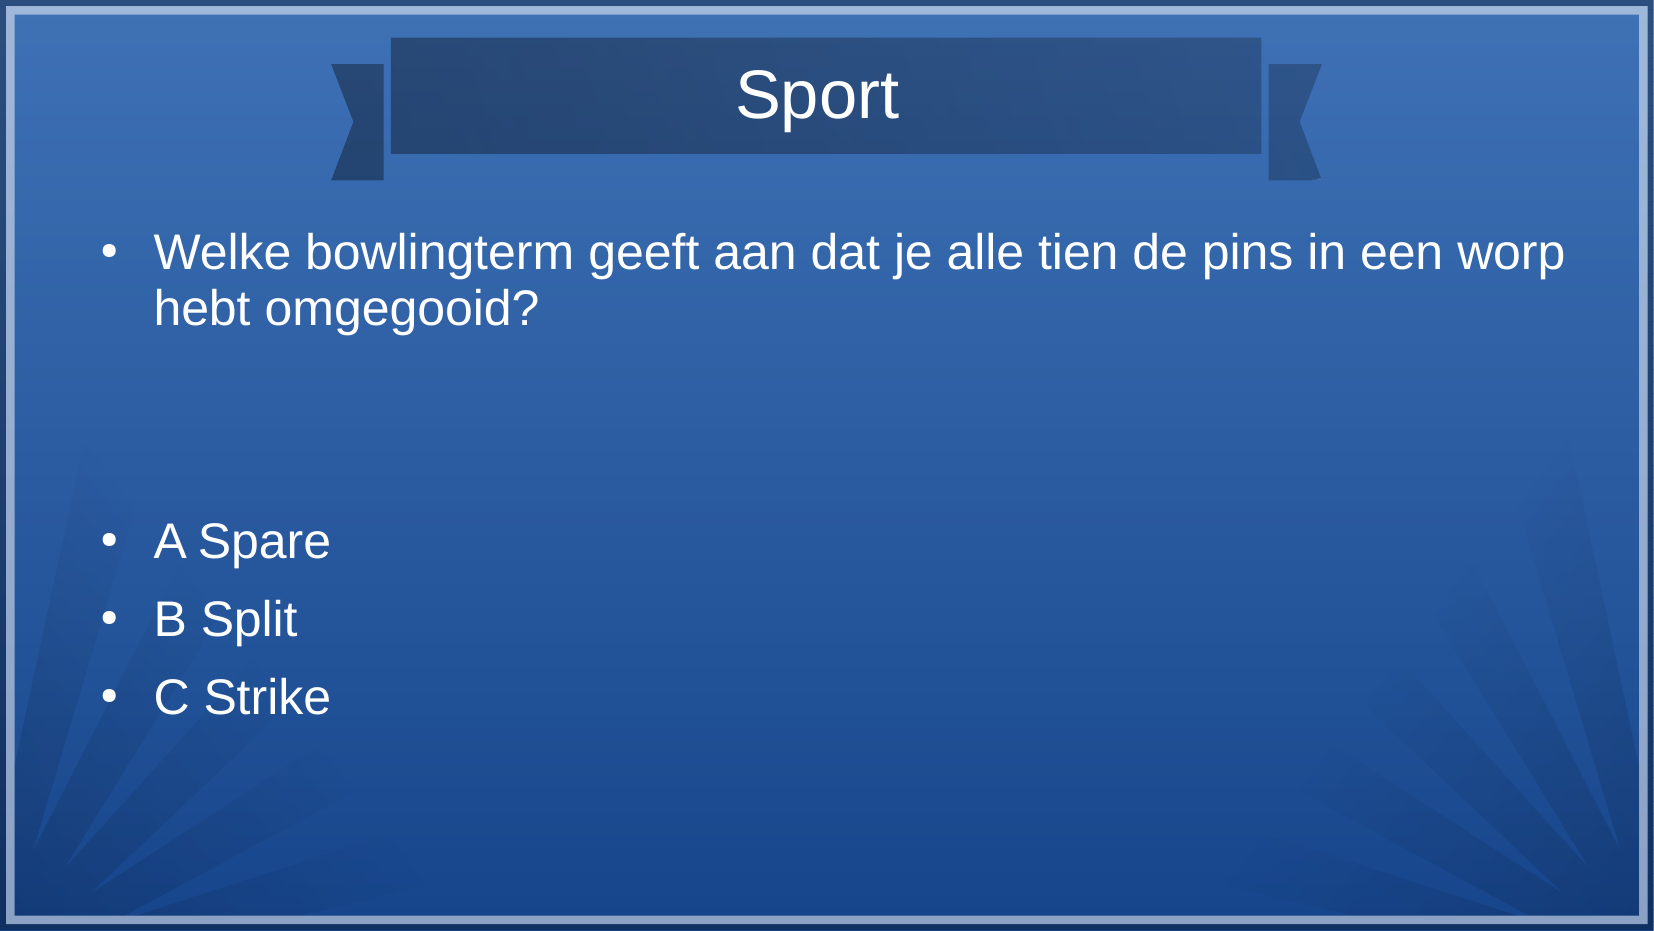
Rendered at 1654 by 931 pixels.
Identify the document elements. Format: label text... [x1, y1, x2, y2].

list Welke bowlingterm geeft aan dat je alle tien de pins in een worp hebt omgegooid? A Spare B Split C Strike [82, 224, 1571, 848]
title Sport [389, 35, 1264, 154]
